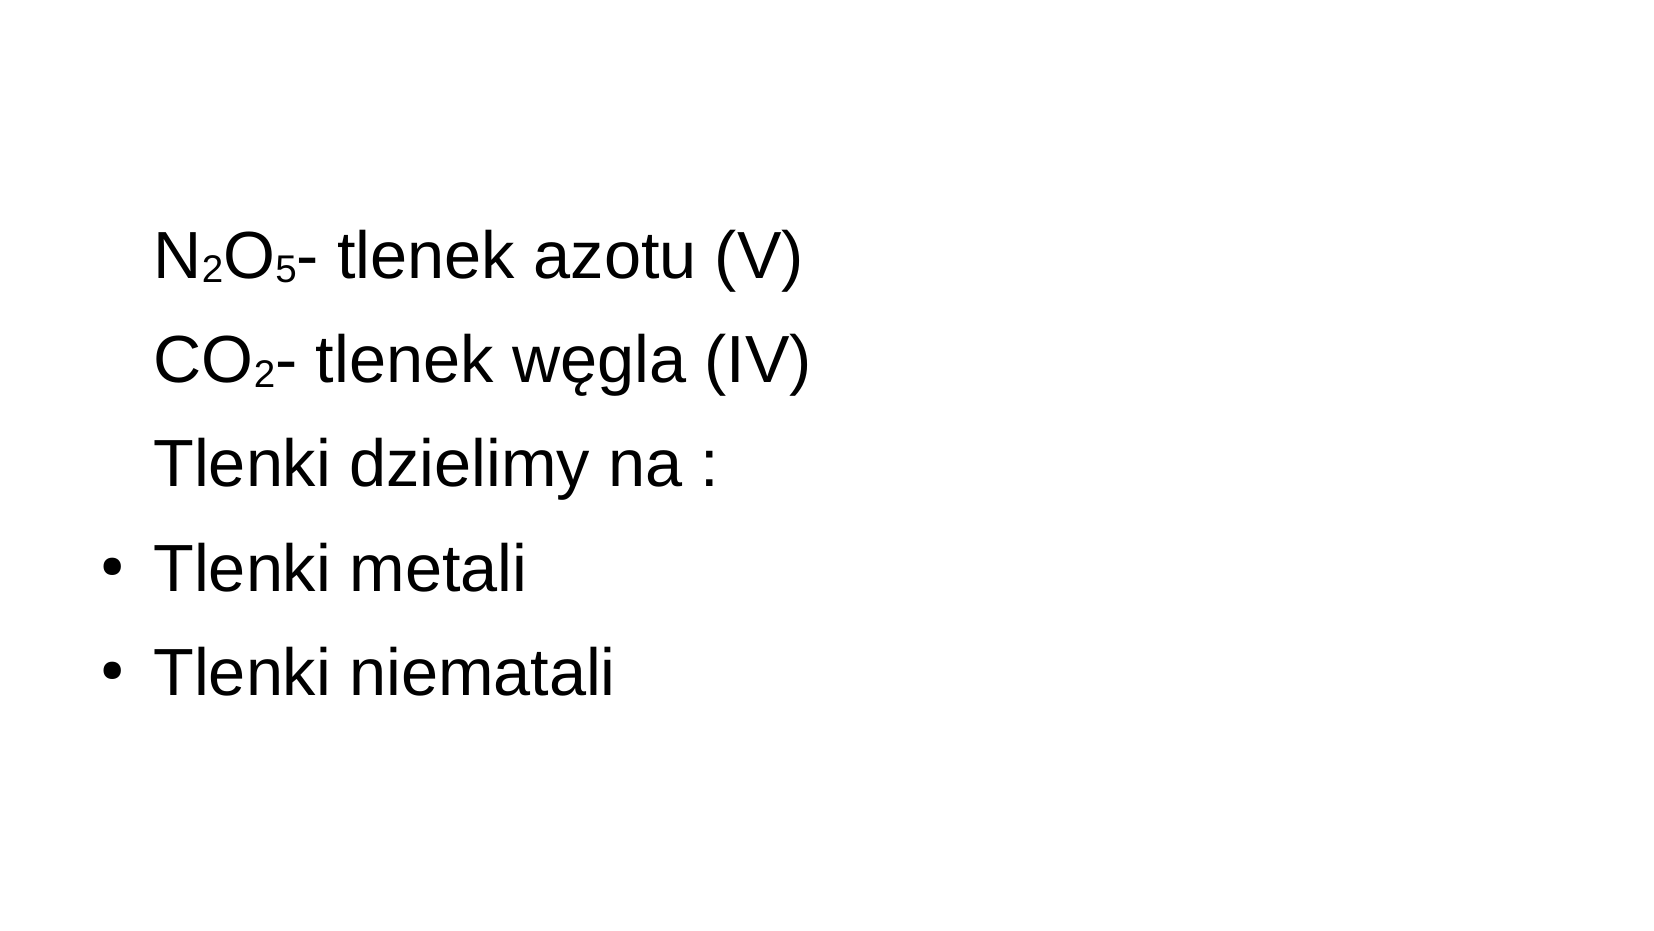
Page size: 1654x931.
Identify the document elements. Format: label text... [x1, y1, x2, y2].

list N2O5- tlenek azotu (V) CO2- tlenek węgla (IV) Tlenki dzielimy na : Tlenki metali Tlenki niematali [82, 217, 1571, 758]
